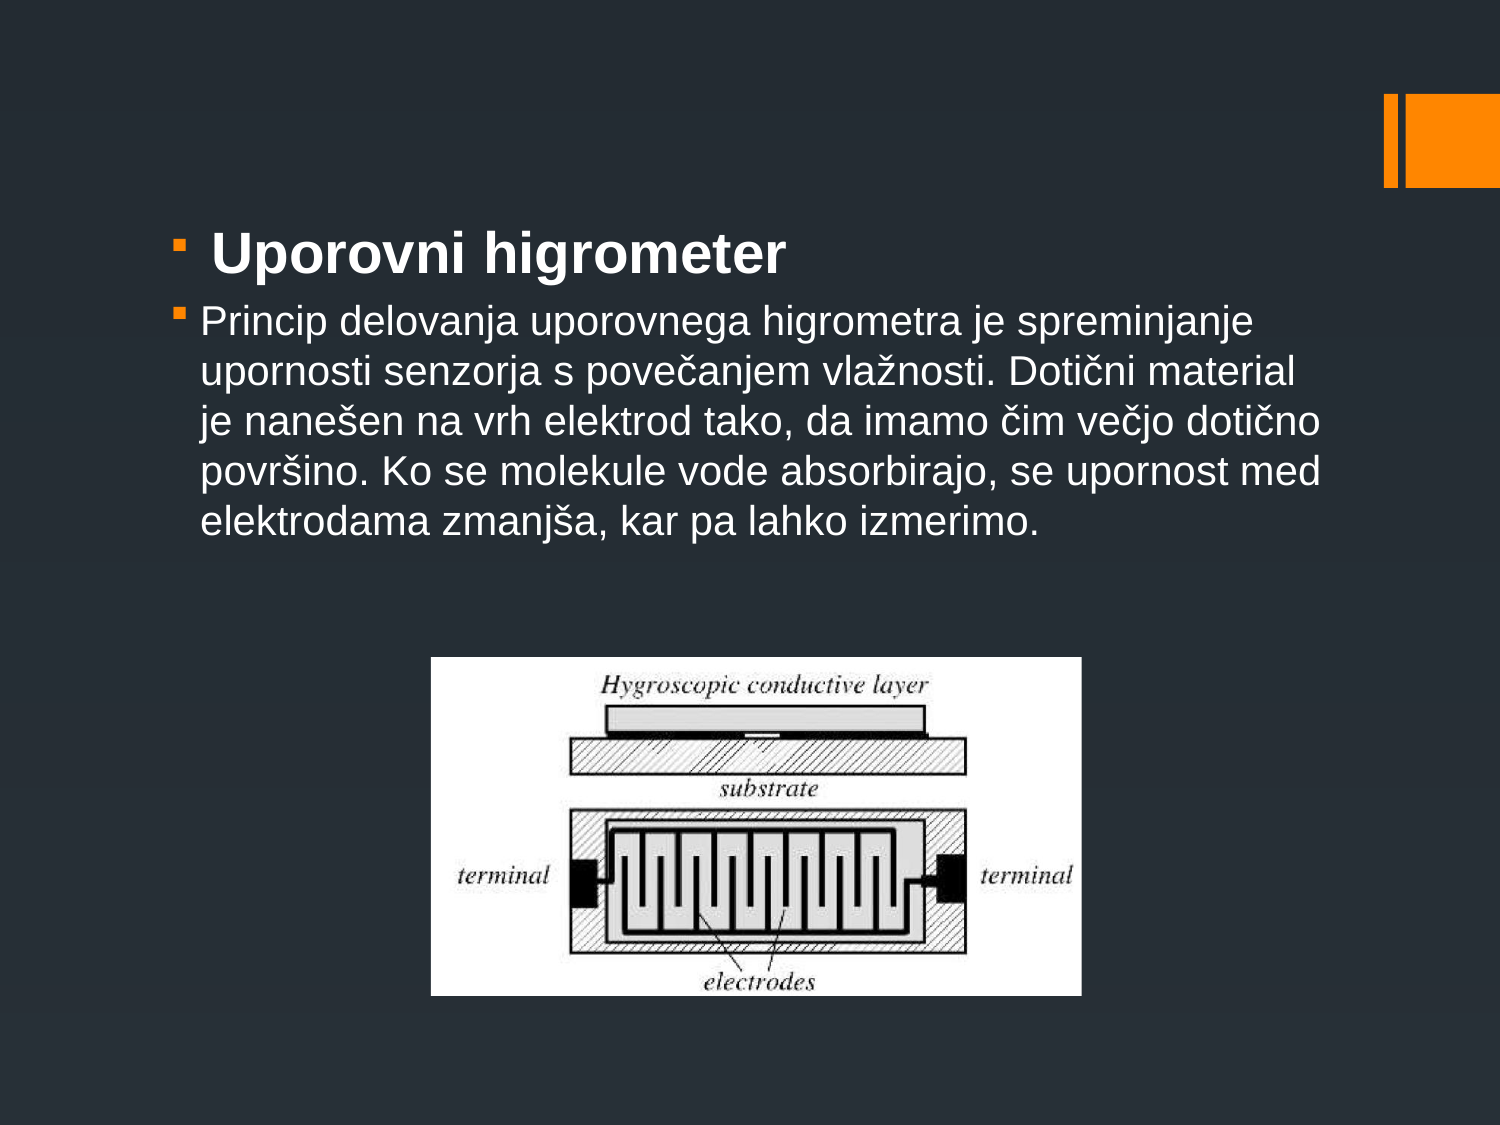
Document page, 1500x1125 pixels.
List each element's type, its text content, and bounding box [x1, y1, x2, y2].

picture [430, 657, 1082, 996]
list Uporovni higrometer Princip delovanja uporovnega higrometra je spreminjanje upornosti senzorja s povečanjem vlažnosti. Dotični material je nanešen na vrh elektrod tako, da imamo čim večjo dotično površino. Ko se molekule vode absorbirajo, se upornost med elektrodama zmanjša, kar pa lahko izmerimo. [147, 208, 1348, 789]
